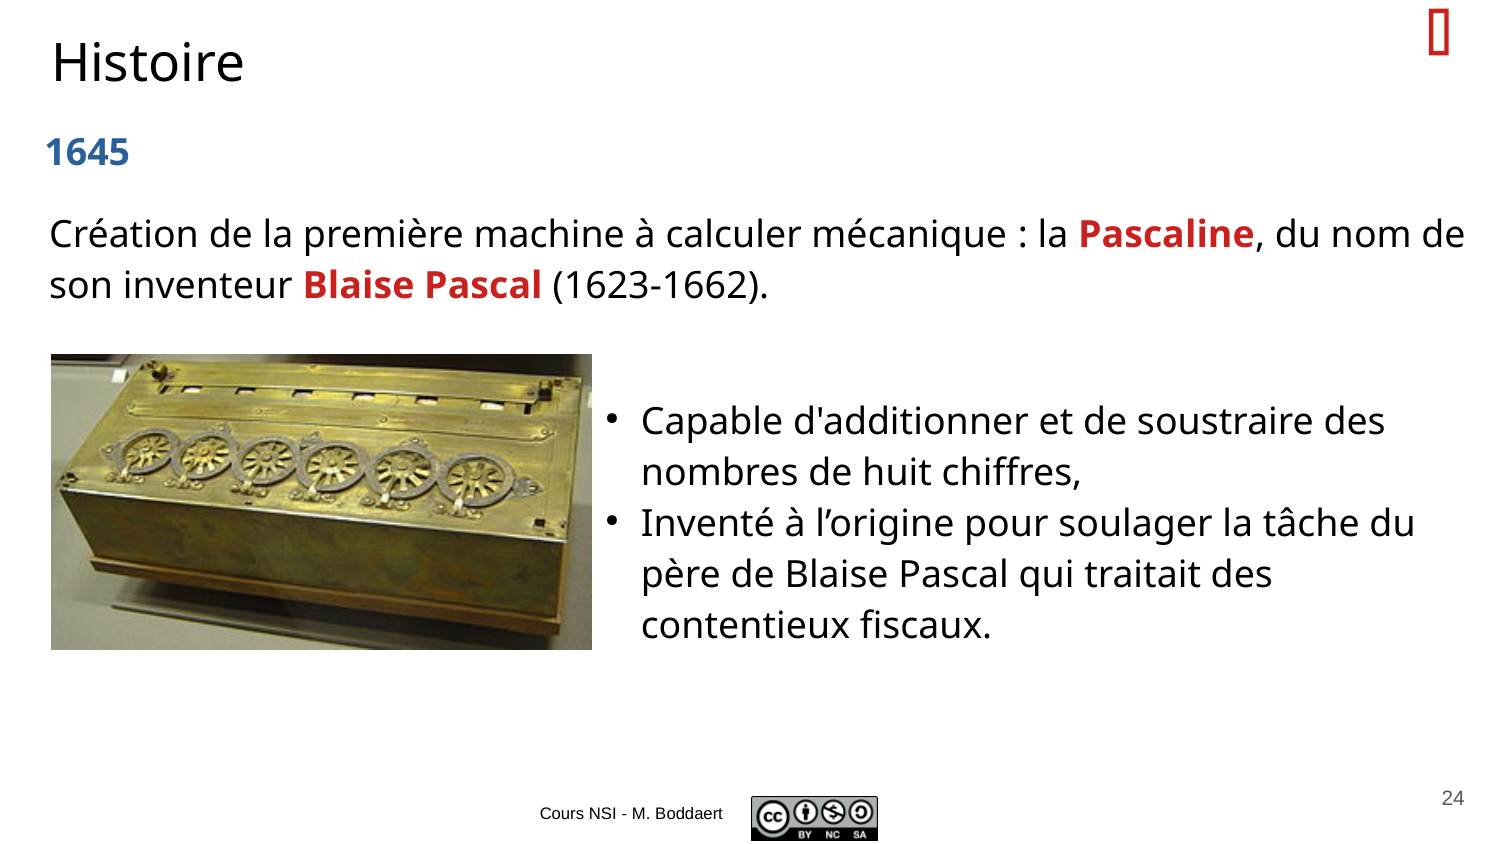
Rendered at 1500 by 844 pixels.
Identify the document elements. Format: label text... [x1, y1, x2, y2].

picture [751, 796, 878, 841]
text_box  [1412, 0, 1500, 90]
slide_number <numéro> [1389, 764, 1480, 830]
text_box Création de la première machine à calculer mécanique : la Pascaline, du nom de son inventeur Blaise Pascal (1623-1662). [34, 200, 1500, 303]
title Histoire [51, 13, 1449, 108]
picture [51, 354, 592, 650]
text_box 1645 [29, 120, 1477, 178]
text_box Capable d'additionner et de soustraire des nombres de huit chiffres, Inventé à l’origine pour soulager la tâche du père de Blaise Pascal qui traitait des contentieux fiscaux. [592, 387, 1500, 626]
